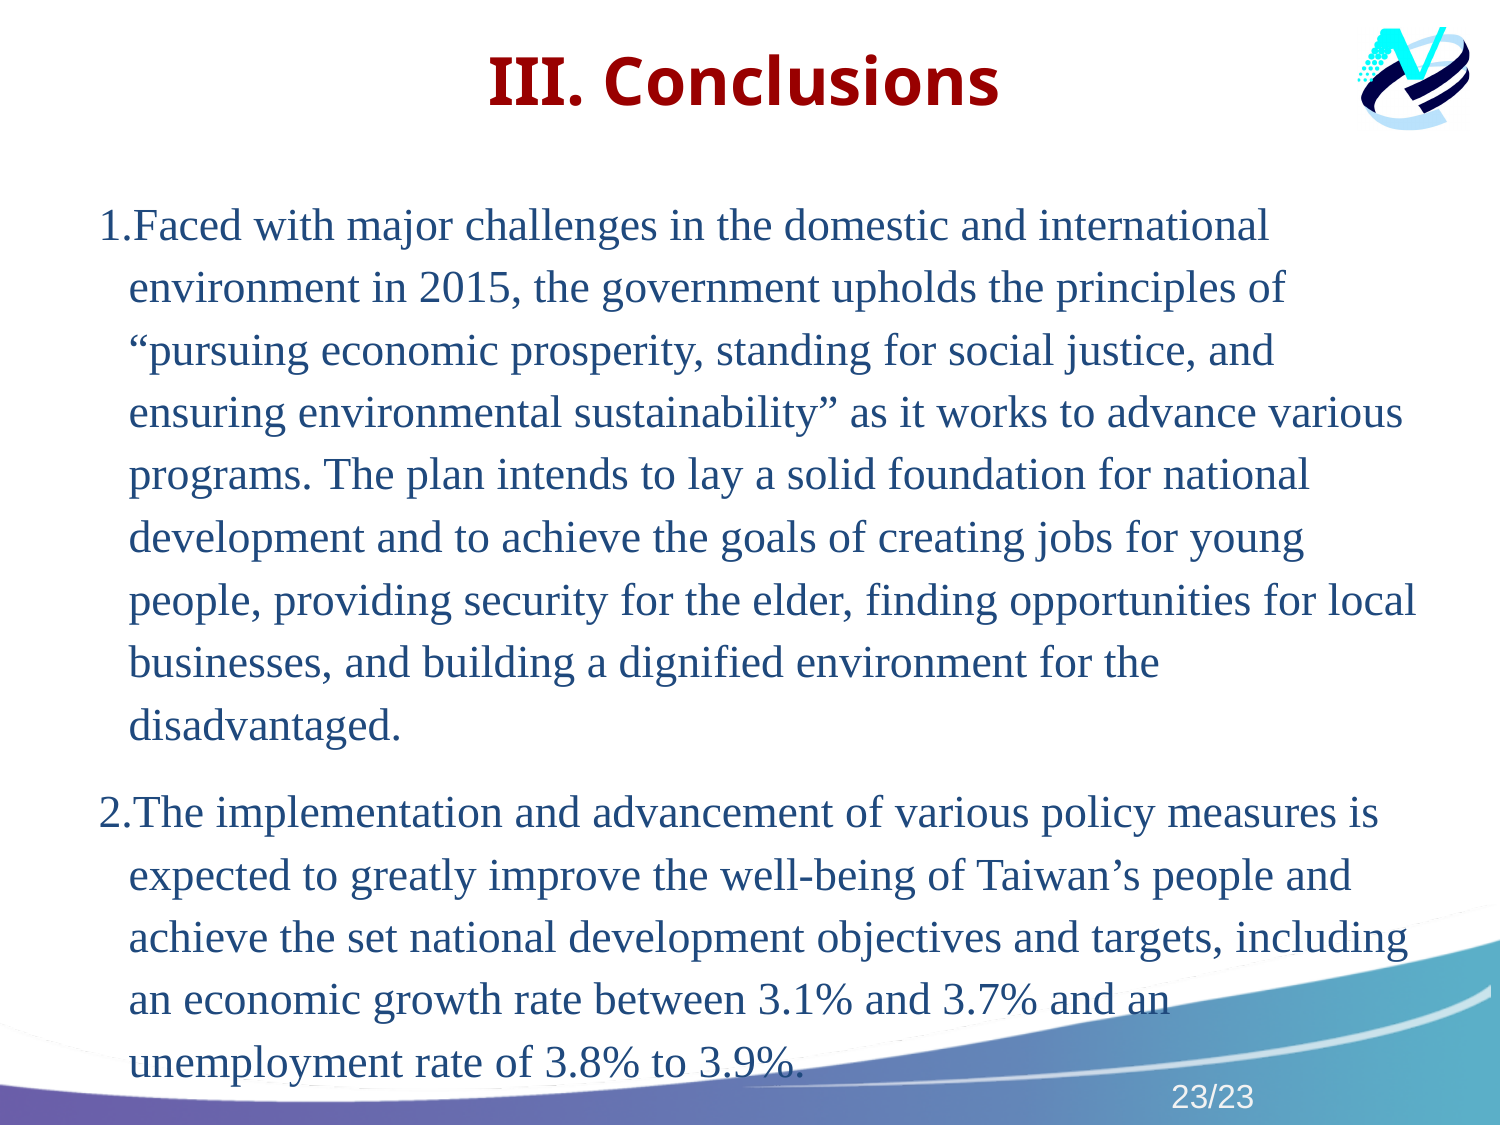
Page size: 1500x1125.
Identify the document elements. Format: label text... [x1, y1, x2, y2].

text_box III. Conclusions [0, 23, 1495, 122]
text_box 1.Faced with major challenges in the domestic and international environment in 2015, the government upholds the principles of “pursuing economic prosperity, standing for social justice, and ensuring environmental sustainability” as it works to advance various programs. The plan intends to lay a solid foundation for national development and to achieve the goals of creating jobs for young people, providing security for the elder, finding opportunities for local businesses, and building a dignified environment for the disadvantaged. 2.The implementation and advancement of various policy measures is expected to greatly improve the well-being of Taiwan’s people and achieve the set national development objectives and targets, including an economic growth rate between 3.1% and 3.7% and an unemployment rate of 3.8% to 3.9%. [81, 179, 1456, 1010]
